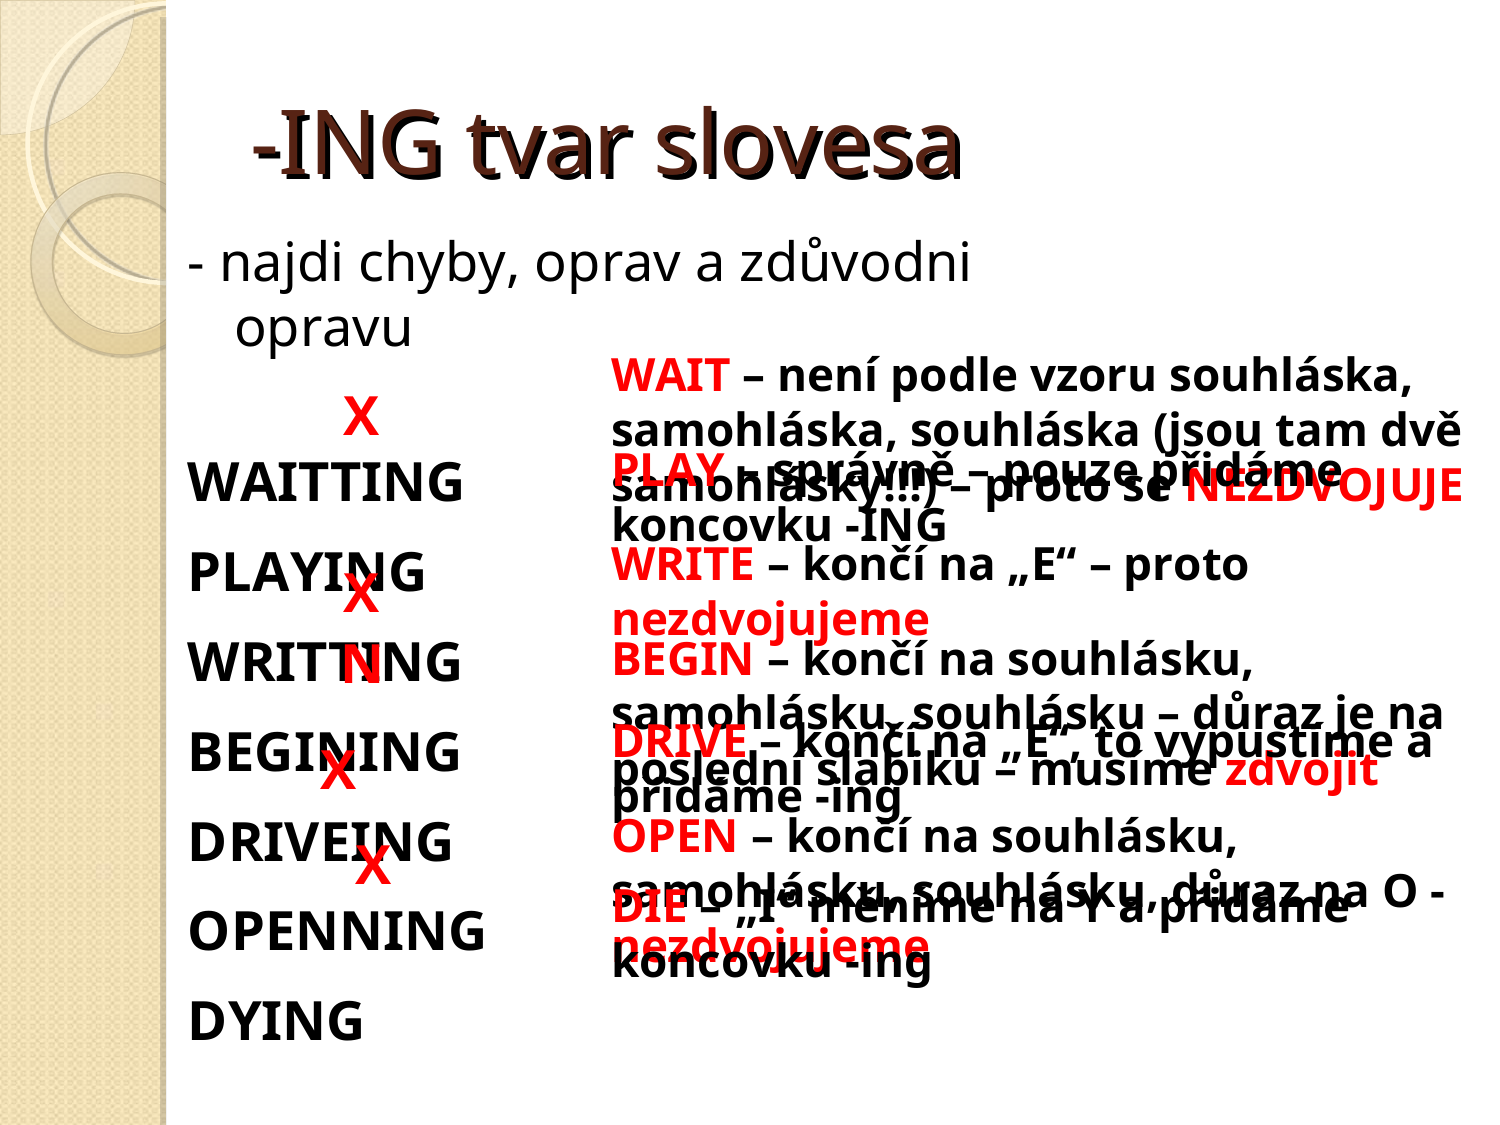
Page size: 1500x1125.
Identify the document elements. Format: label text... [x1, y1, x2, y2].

text_box WAIT – není podle vzoru souhláska, samohláska, souhláska (jsou tam dvě samohlásky!!!) – proto se NEZDVOJUJE [596, 338, 1500, 432]
picture [136, 0, 166, 4]
text_box X [329, 550, 396, 621]
text_box DRIVE – končí na „E“, to vypustíme a přidáme -ing [596, 704, 1500, 798]
text_box PLAY – správně – pouze přidáme koncovku -ING [596, 432, 1500, 527]
text_box X [329, 373, 396, 454]
text_box DIE – „I“ měníme na Y a přidáme koncovku -ing [596, 869, 1500, 995]
text_box BEGIN – končí na souhlásku, samohlásku, souhlásku – důraz je na poslední slabiku – musíme zdvojit [596, 621, 1500, 704]
text_box WRITE – končí na „E“ – proto nezdvojujeme [596, 527, 1500, 621]
text_box OPEN – končí na souhlásku, samohlásku, souhlásku, důraz na O - nezdvojujeme [596, 798, 1500, 869]
text_box N [326, 621, 400, 702]
text_box X [340, 822, 407, 903]
title -ING tvar slovesa [235, 45, 1466, 233]
text_box X [305, 727, 372, 809]
list - najdi chyby, oprav a zdůvodni opravu WAITTING PLAYING WRITTING BEGINING DRIVEING OPENNING DYING [159, 219, 1069, 1125]
picture [0, 11, 166, 1125]
